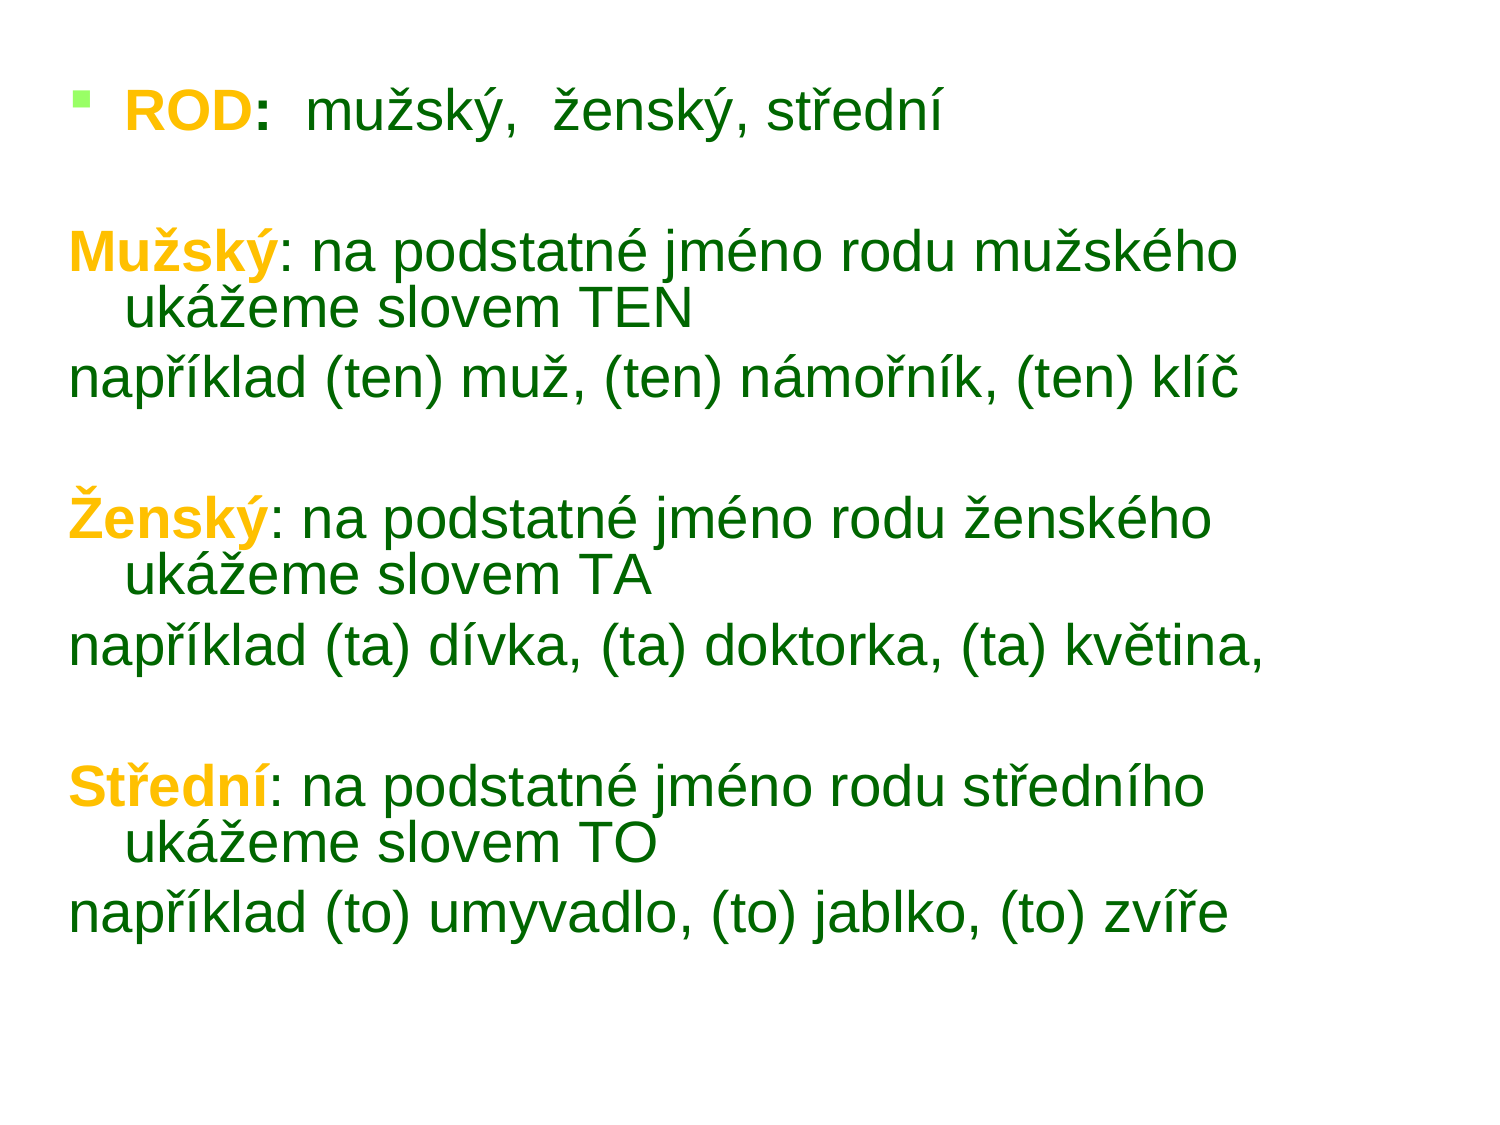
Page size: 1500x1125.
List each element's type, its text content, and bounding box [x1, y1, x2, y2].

list ROD: mužský, ženský, střední Mužský: na podstatné jméno rodu mužského ukážeme slovem TEN například (ten) muž, (ten) námořník, (ten) klíč Ženský: na podstatné jméno rodu ženského ukážeme slovem TA například (ta) dívka, (ta) doktorka, (ta) květina, Střední: na podstatné jméno rodu středního ukážeme slovem TO například (to) umyvadlo, (to) jablko, (to) zvíře [53, 78, 1451, 1000]
